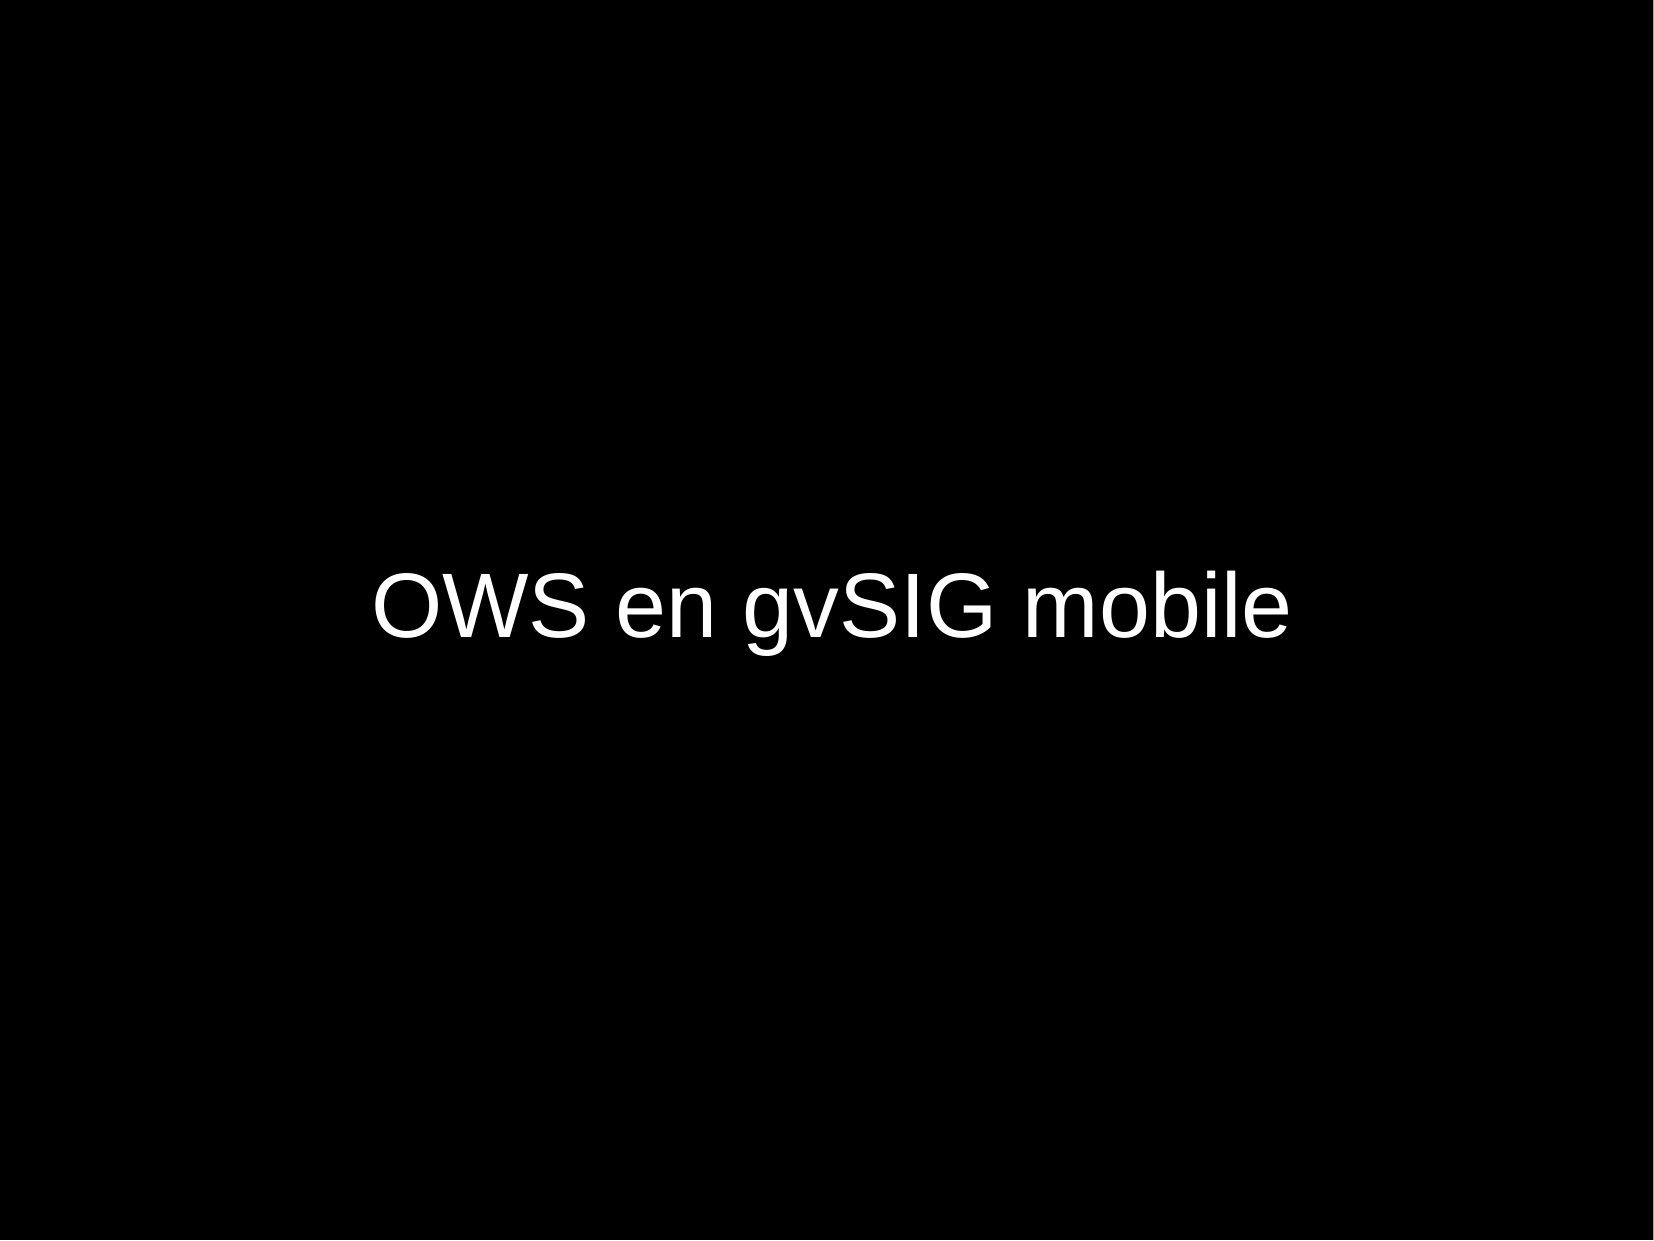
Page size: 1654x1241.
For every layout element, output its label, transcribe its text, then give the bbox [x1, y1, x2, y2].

title OWS en gvSIG mobile [88, 501, 1577, 710]
